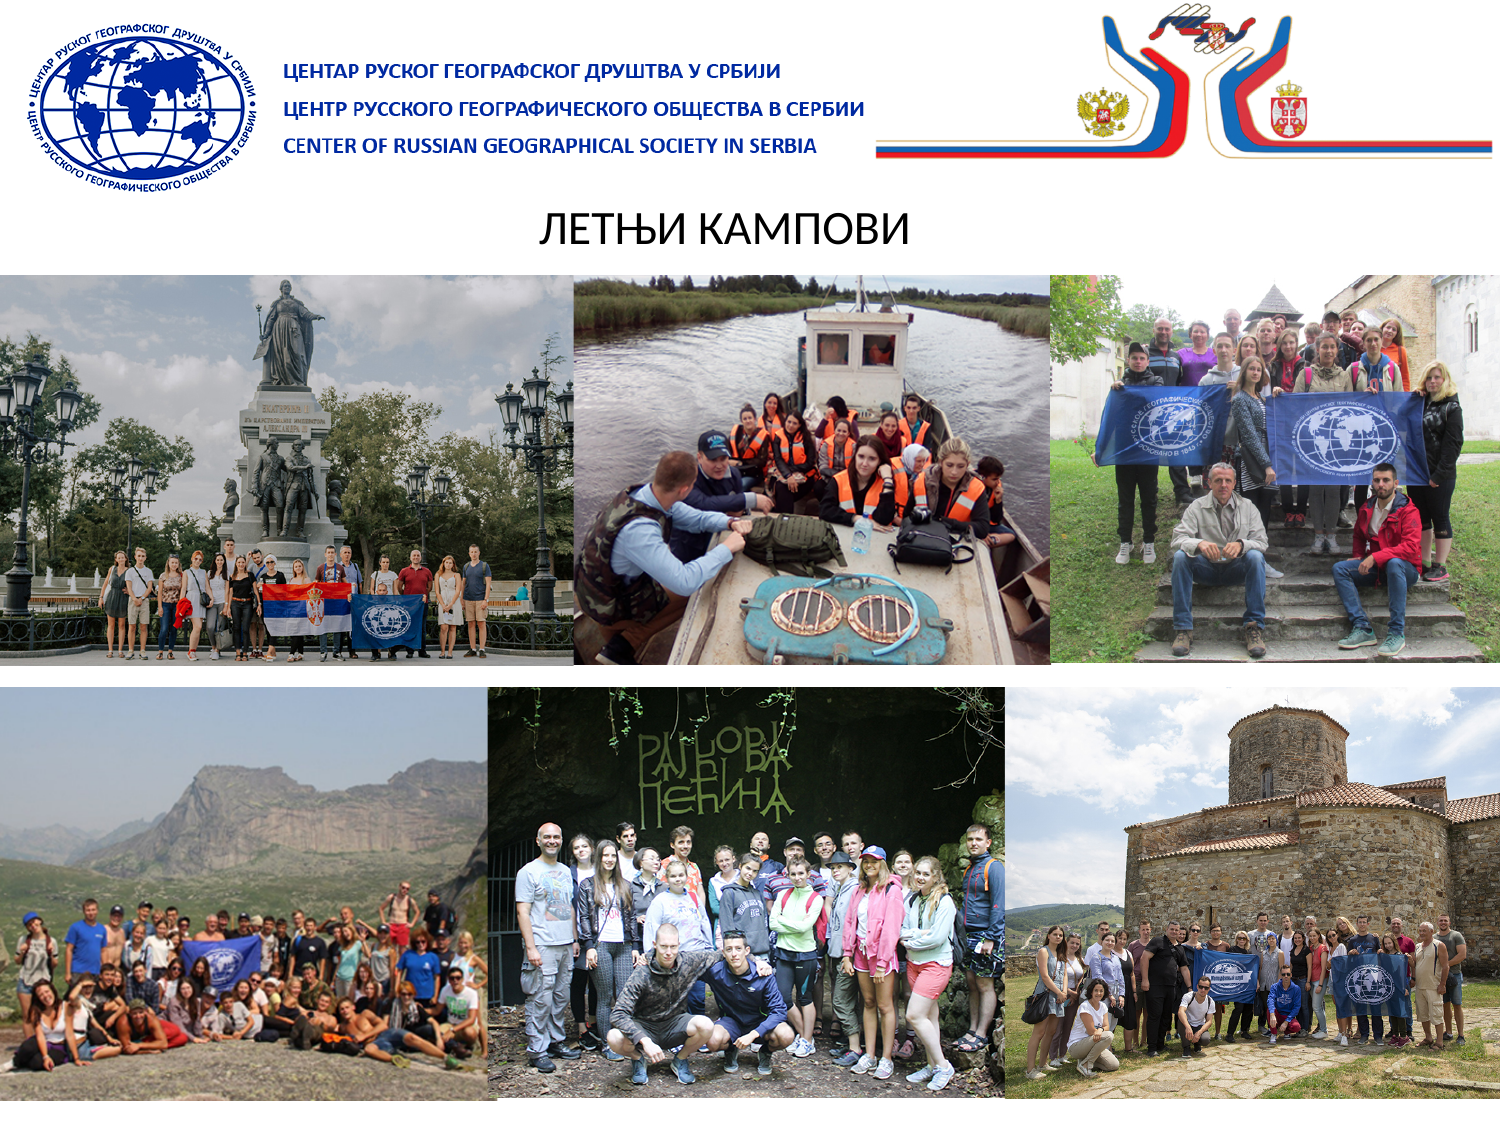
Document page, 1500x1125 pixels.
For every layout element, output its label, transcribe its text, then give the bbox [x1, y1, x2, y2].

picture [0, 687, 1004, 1101]
text_box ЛЕТЊИ КАМПОВИ [0, 174, 1476, 275]
picture [1005, 687, 1500, 1099]
picture [0, 275, 1500, 666]
picture [12, 0, 1500, 174]
